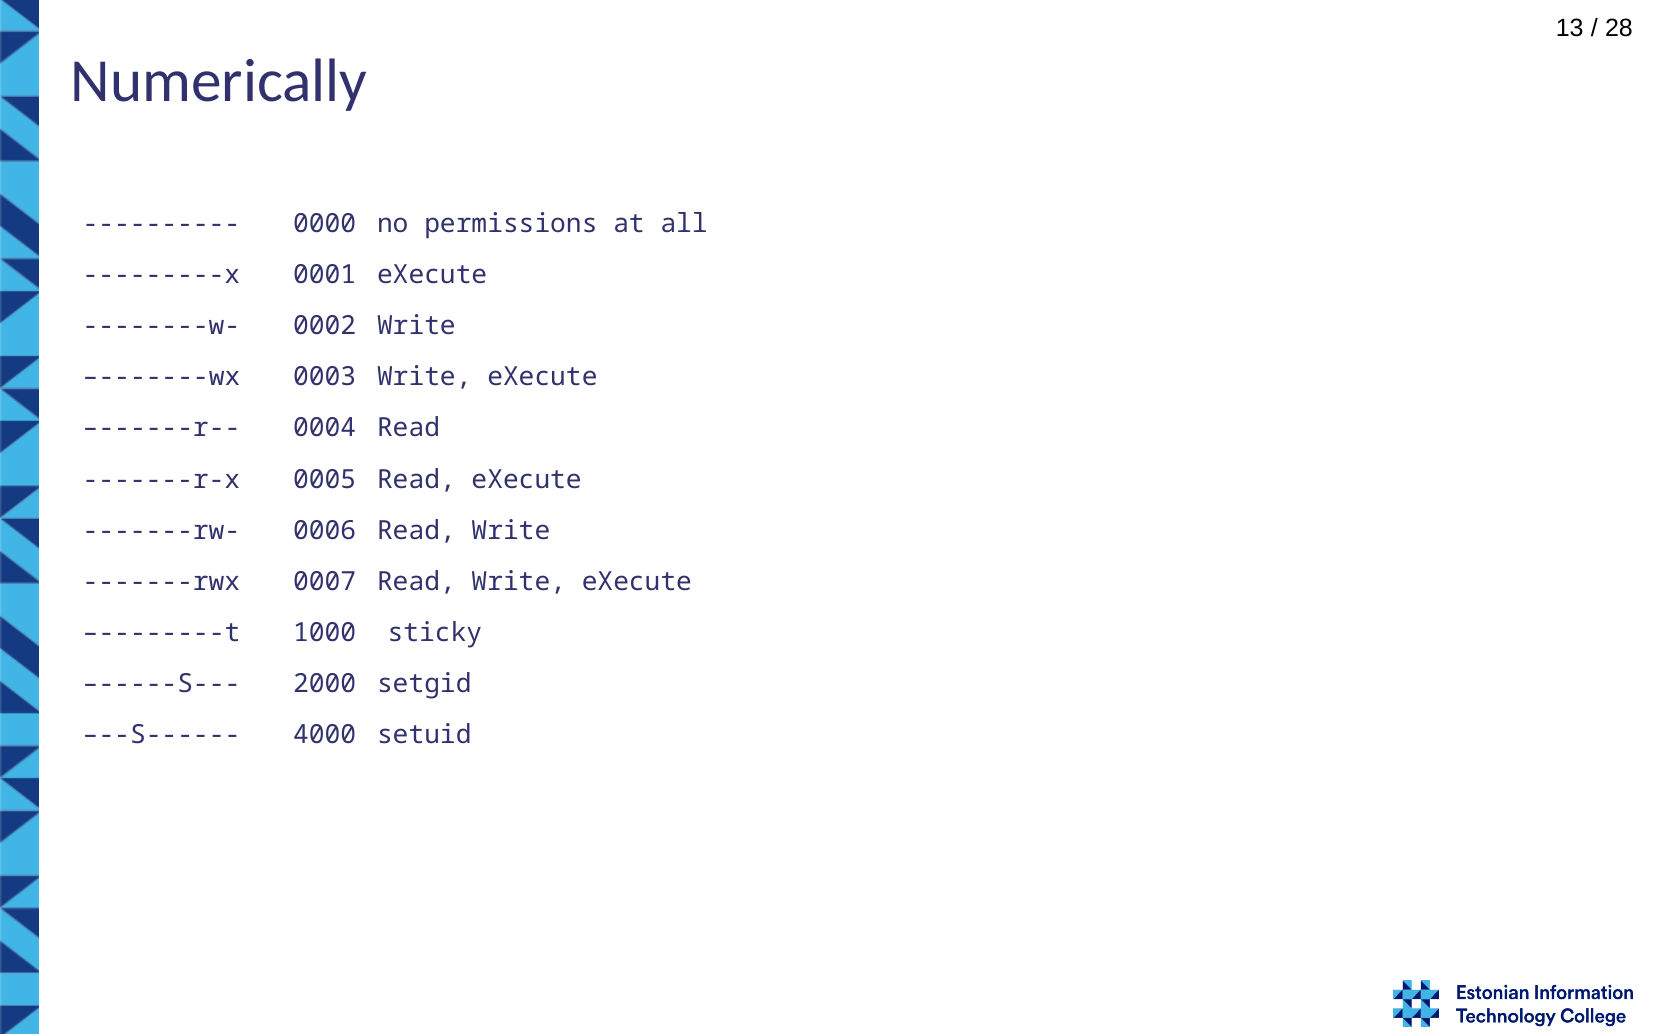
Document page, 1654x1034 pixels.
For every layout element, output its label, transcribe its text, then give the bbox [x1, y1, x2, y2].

title Numerically [70, 41, 1630, 130]
picture [1393, 980, 1633, 1027]
list ---------- 0000 no permissions at all ---------x 0001 eXecute --------w- 0002 Write –-------wx 0003 Write, eXecute –------r-- 0004 Read -------r-x 0005 Read, eXecute -------rw- 0006 Read, Write -------rwx 0007 Read, Write, eXecute –--------t 1000 sticky –-----S--- 2000 setgid –--S------ 4000 setuid [82, 153, 1538, 753]
